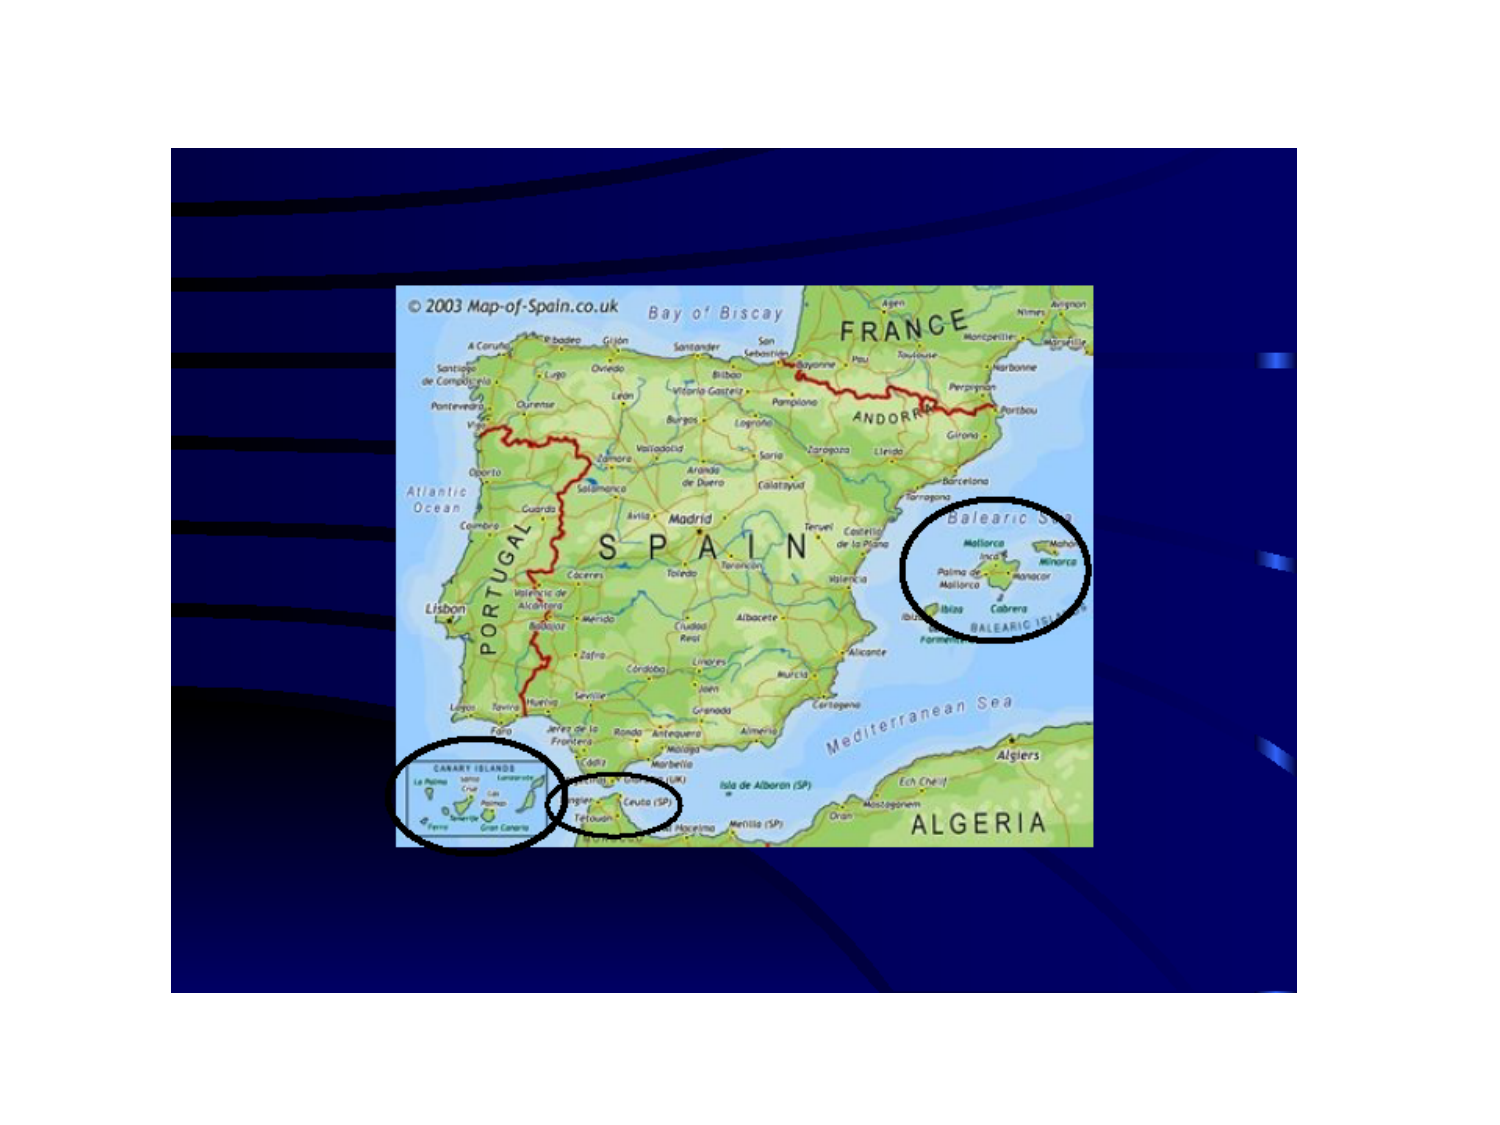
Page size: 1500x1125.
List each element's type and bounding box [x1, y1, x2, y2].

picture [171, 148, 1297, 993]
